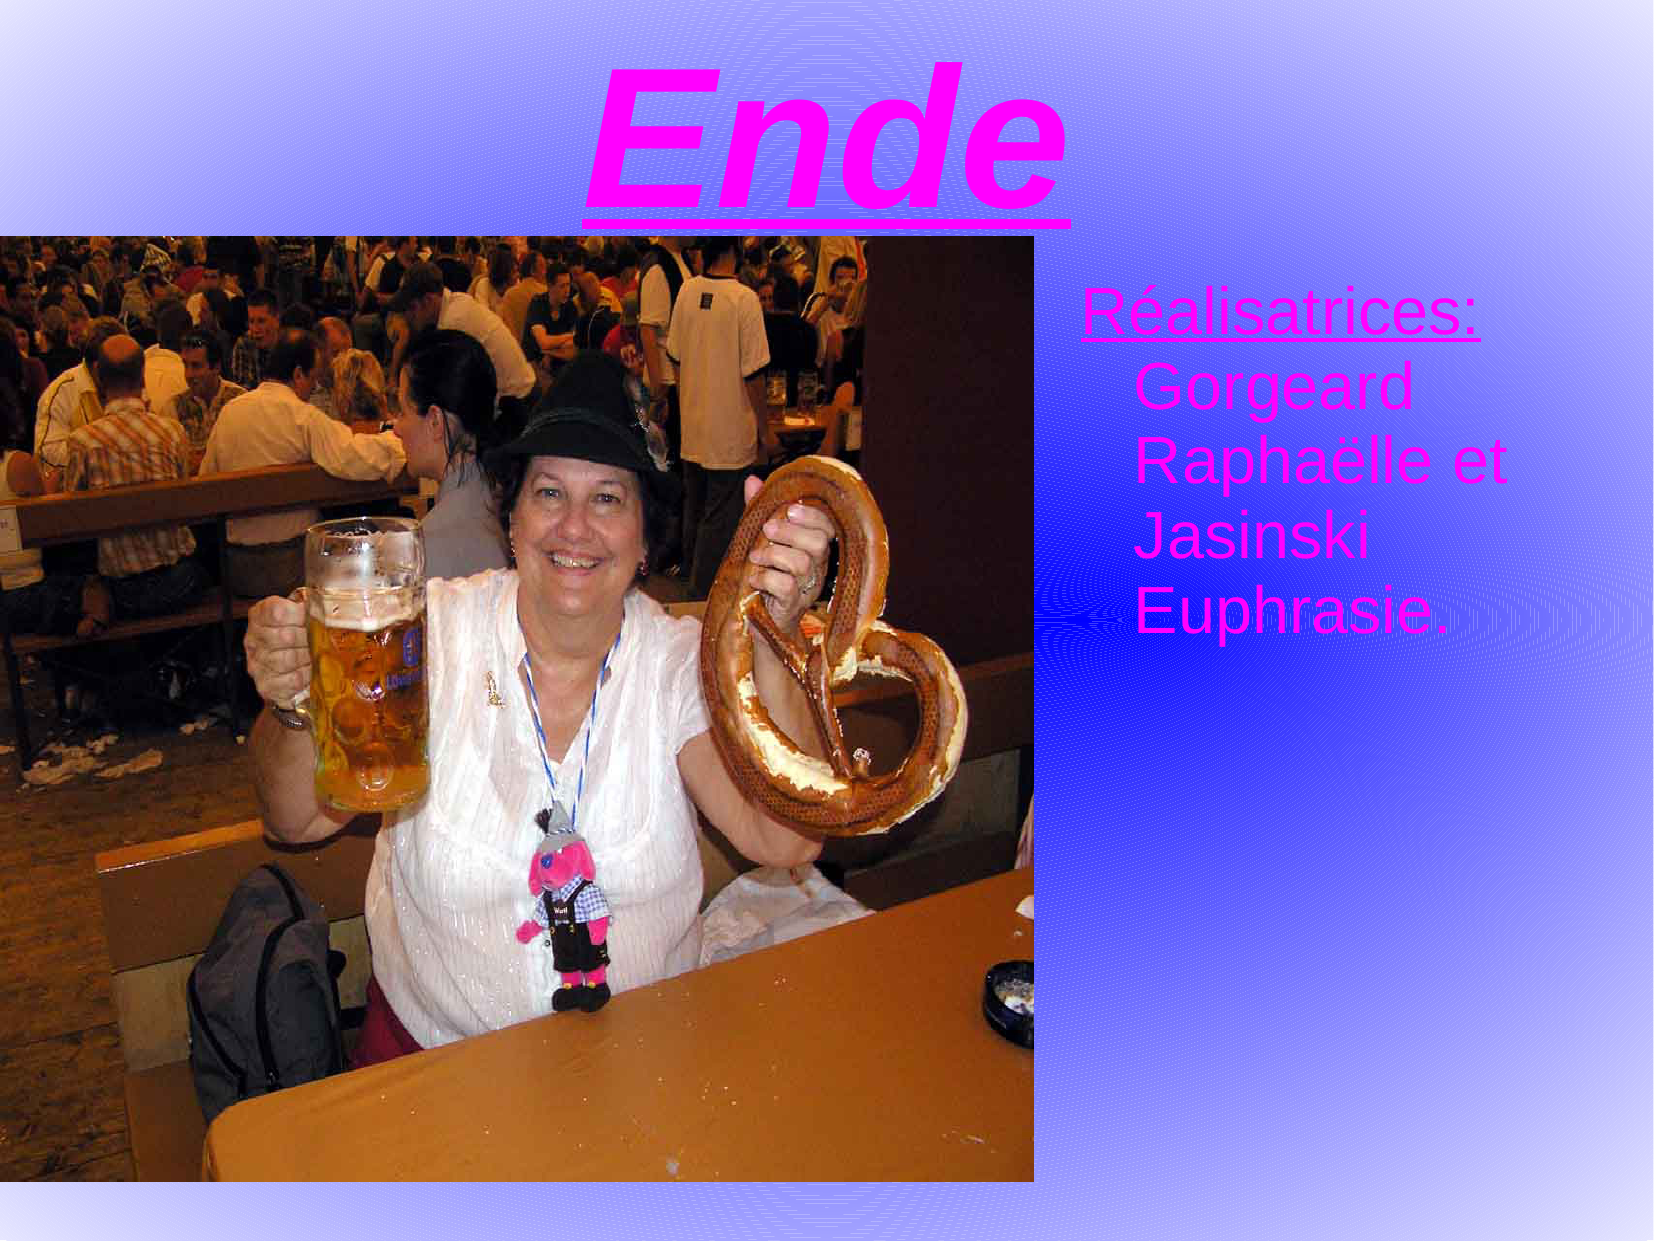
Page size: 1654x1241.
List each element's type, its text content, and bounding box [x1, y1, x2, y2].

picture [0, 236, 1034, 1182]
title Ende [82, 26, 1571, 251]
list Réalisatrices: Gorgeard Raphaëlle et Jasinski Euphrasie. [1062, 274, 1631, 1093]
